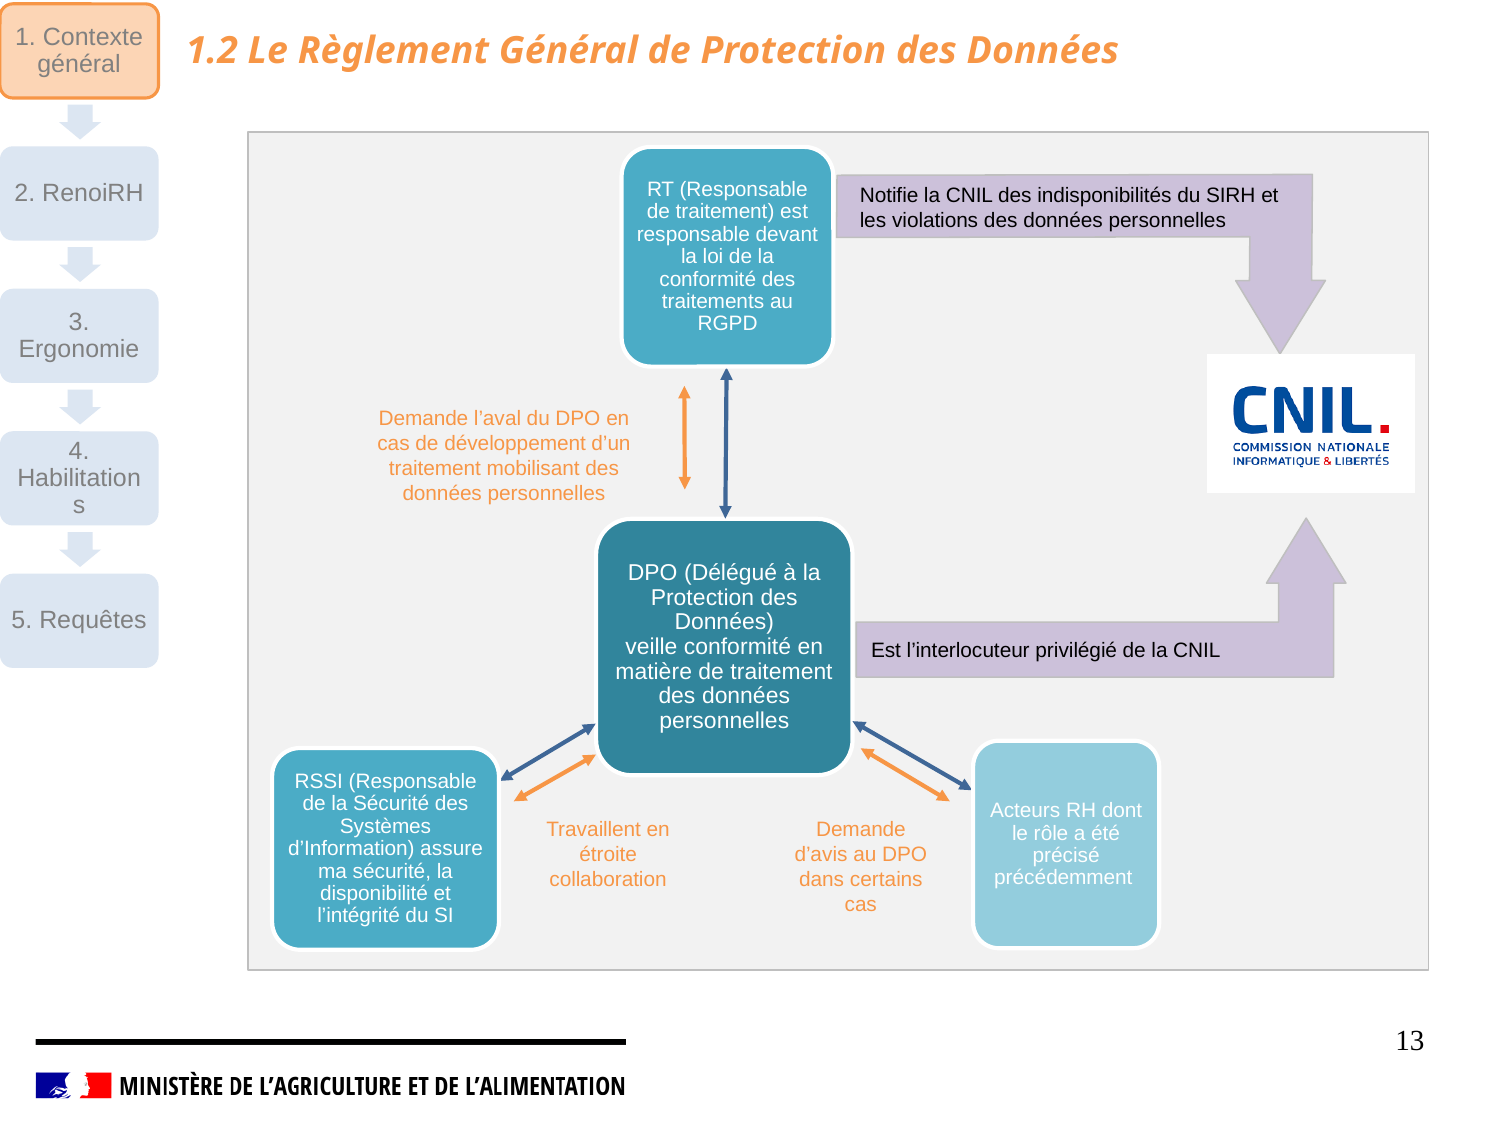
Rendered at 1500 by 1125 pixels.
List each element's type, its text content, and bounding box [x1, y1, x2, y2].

picture [35, 1039, 626, 1099]
text_box Travaillent en étroite collaboration [525, 808, 691, 898]
text_box [59, 389, 102, 425]
text_box Notifie la CNIL des indisponibilités du SIRH et les violations des données personnelles [844, 174, 1300, 239]
text_box DPO (Délégué à la Protection des Données) veille conformité en matière de traitement des données personnelles [596, 518, 853, 776]
text_box 2. RenoiRH [0, 146, 159, 241]
text_box [59, 532, 102, 567]
text_box 4. Habilitations [0, 431, 159, 526]
text_box RSSI (Responsable de la Sécurité des Systèmes d’Information) assure ma sécurité, la disponibilité et l’intégrité du SI [272, 747, 499, 950]
text_box [248, 131, 1429, 970]
text_box Acteurs RH dont le rôle a été précisé précédemment [973, 740, 1160, 949]
text_box Demande d’avis au DPO dans certains cas [778, 807, 944, 923]
text_box Est l’interlocuteur privilégié de la CNIL [856, 629, 1311, 669]
text_box Demande l’aval du DPO en cas de développement d’un traitement mobilisant des données personnelles [348, 396, 660, 512]
text_box 5. Requêtes [0, 573, 159, 668]
text_box 1.2 Le Règlement Général de Protection des Données [171, 18, 1482, 125]
text_box RT (Responsable de traitement) est responsable devant la loi de la conformité des traitements au RGPD [621, 146, 834, 367]
text_box 3. Ergonomie [0, 288, 159, 383]
text_box 1. Contexte général [0, 3, 159, 99]
picture [1207, 354, 1415, 493]
text_box [59, 104, 102, 140]
text_box [59, 247, 102, 282]
